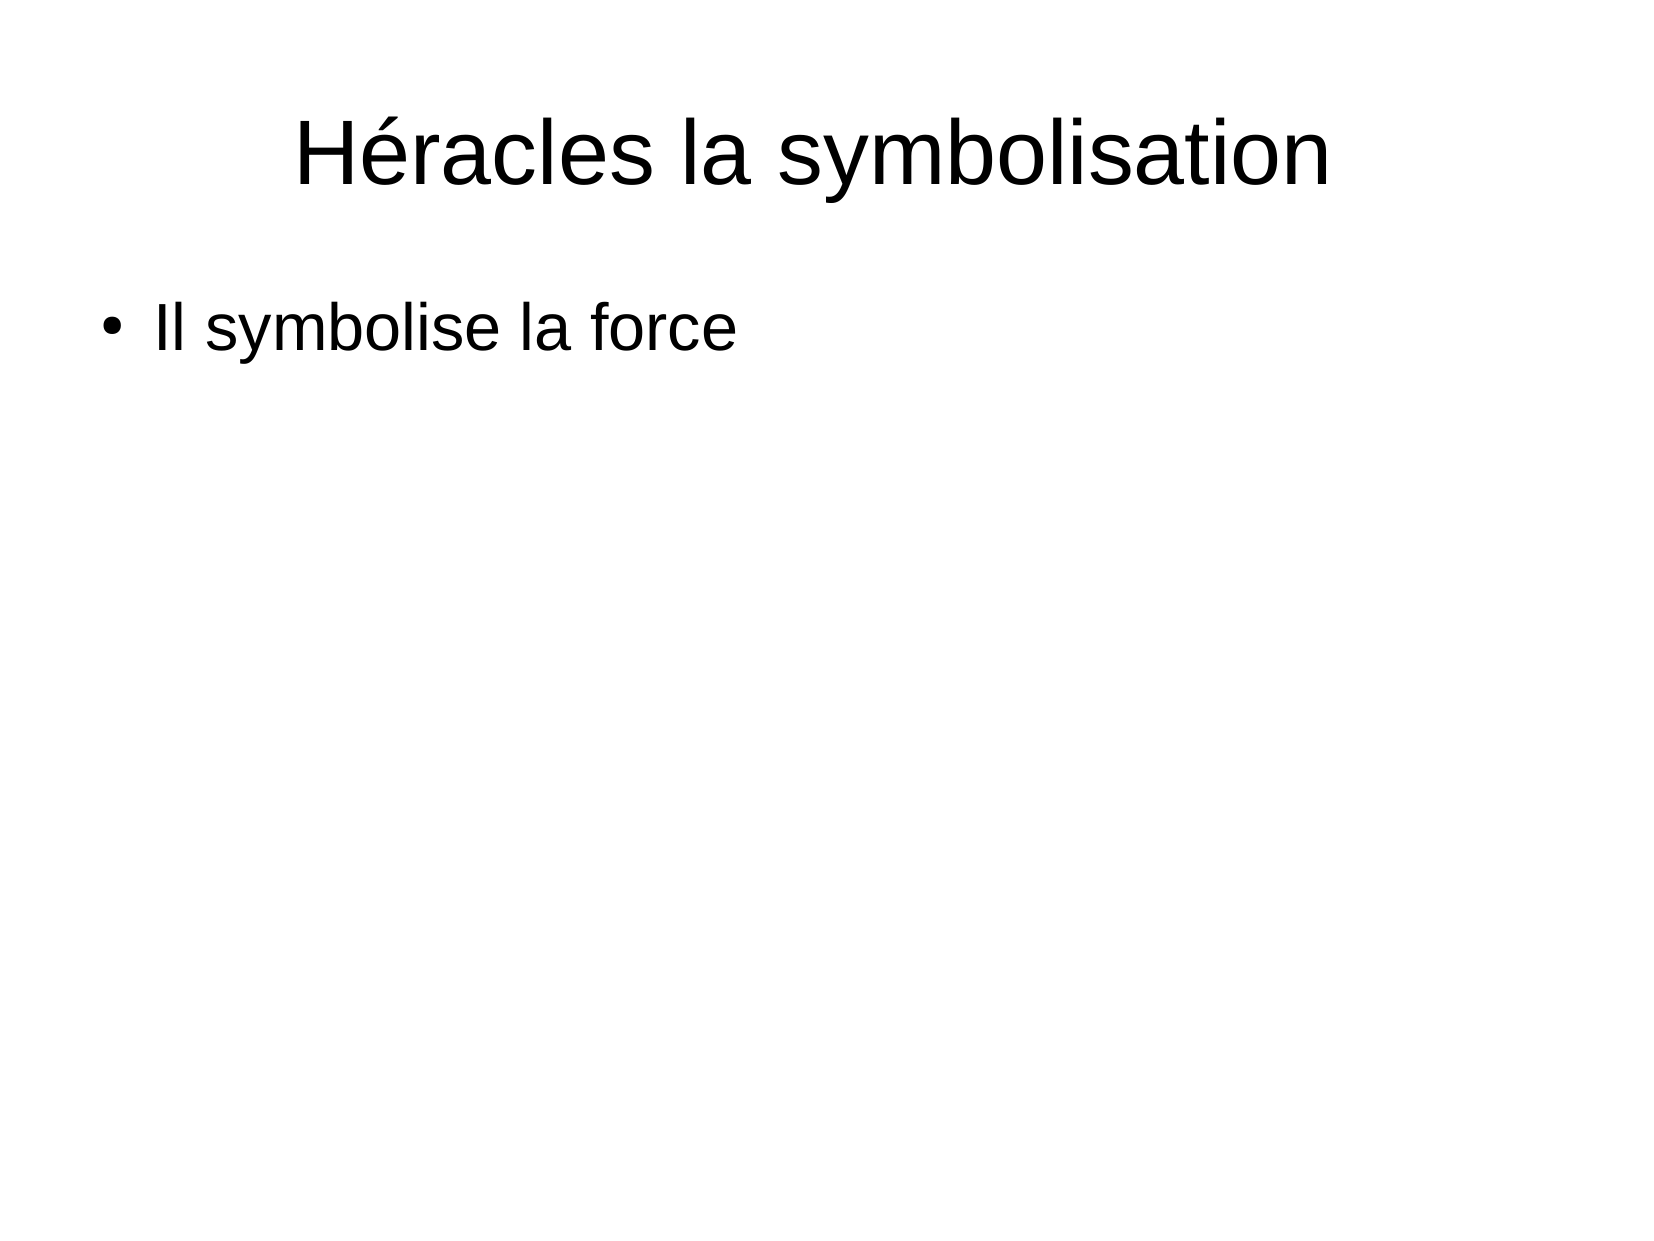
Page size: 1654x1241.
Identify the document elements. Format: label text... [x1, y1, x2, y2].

list Il symbolise la force [82, 290, 1571, 1109]
title Héracles la symbolisation [82, 49, 1571, 257]
